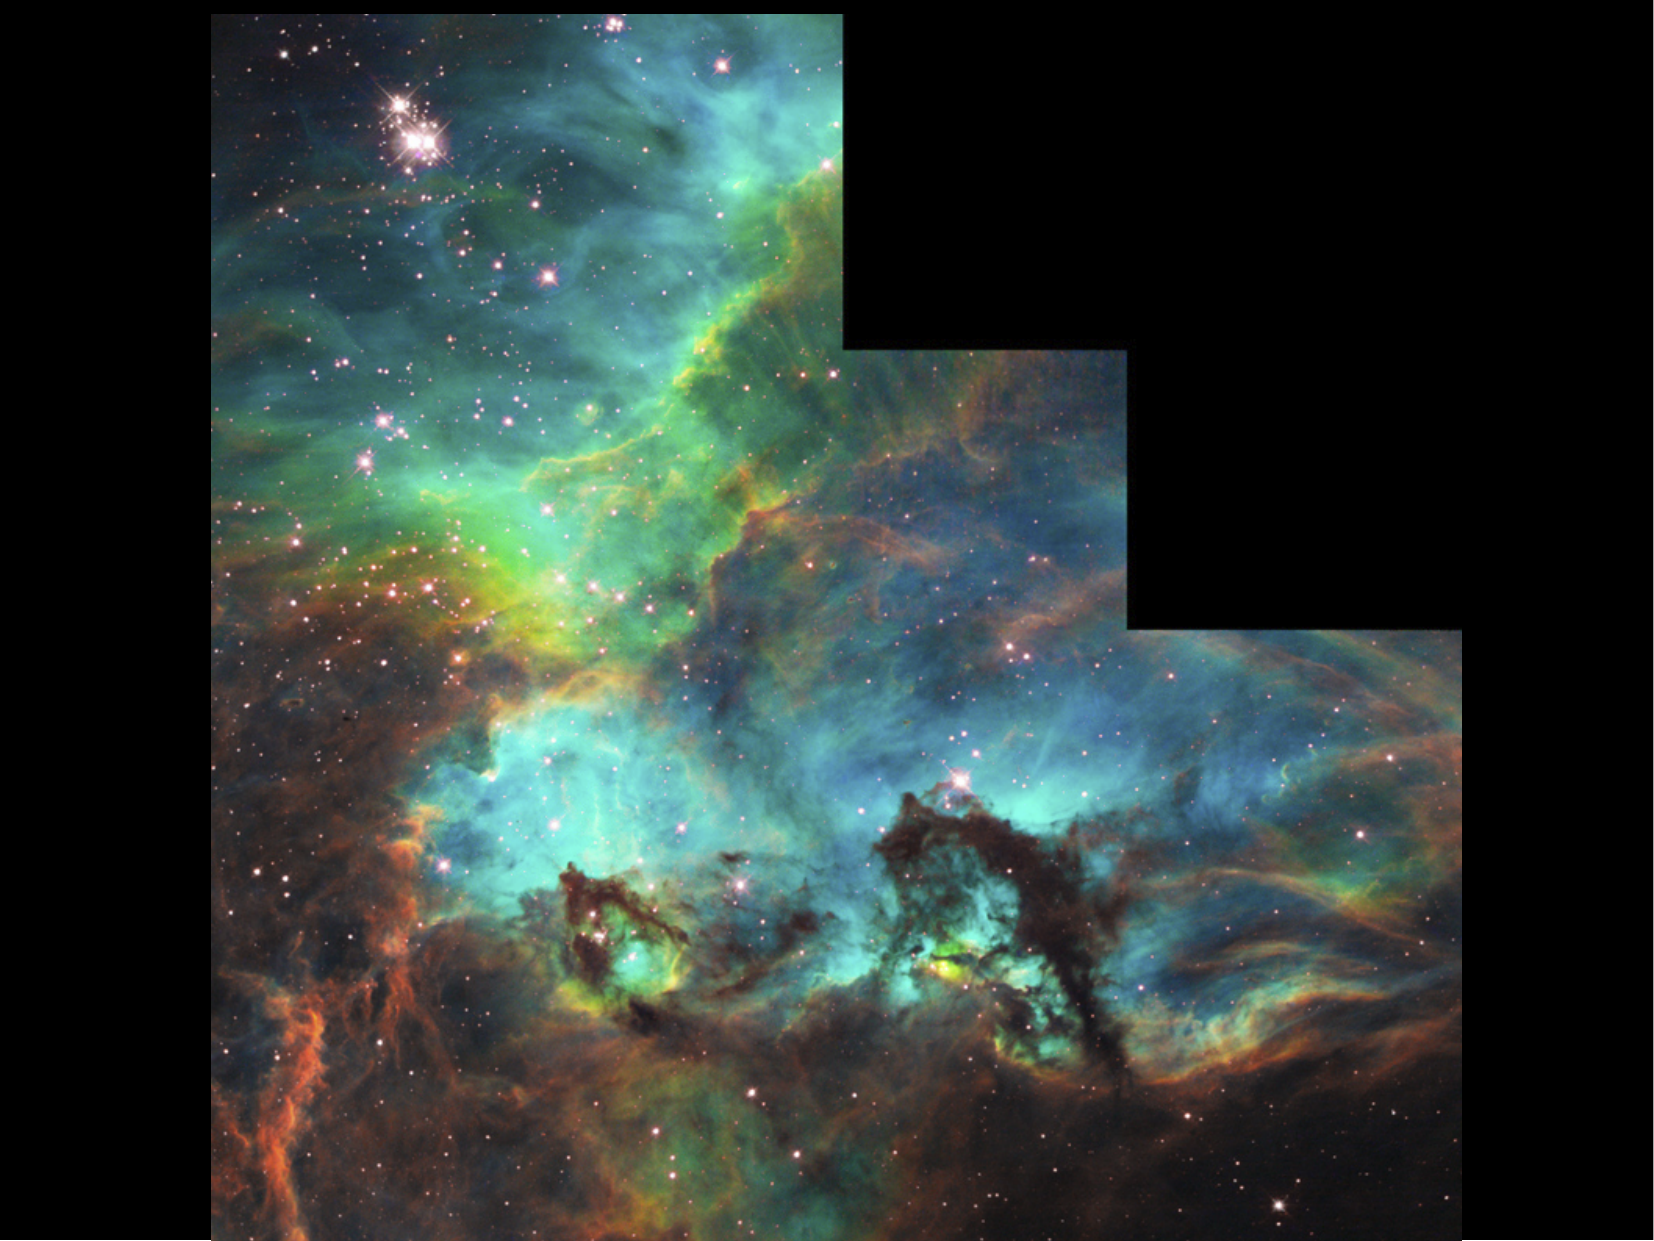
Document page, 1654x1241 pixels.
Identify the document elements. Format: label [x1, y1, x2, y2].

picture [211, 14, 1462, 1241]
